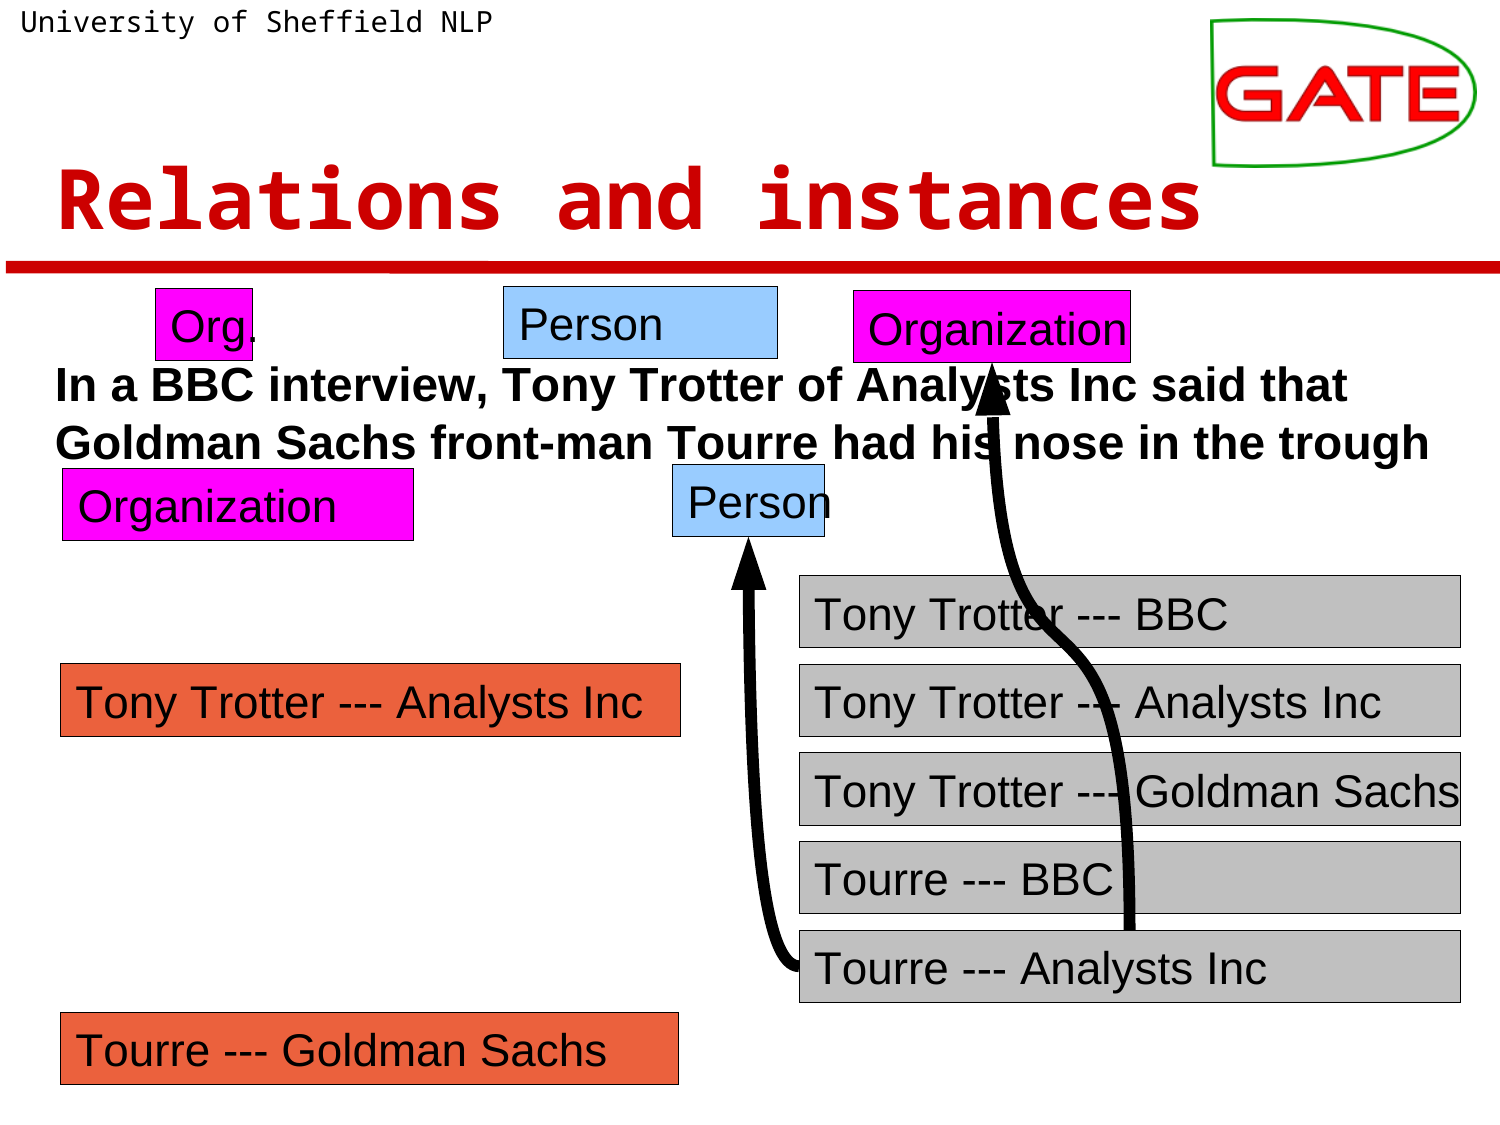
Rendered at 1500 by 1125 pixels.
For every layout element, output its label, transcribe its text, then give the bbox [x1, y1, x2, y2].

text_box Tourre --- BBC [799, 841, 1123, 914]
text_box Org. [226, 320, 238, 339]
text_box In a BBC interview, Tony Trotter of Analysts Inc said that Goldman Sachs front-man Tourre had his nose in the trough [40, 346, 1477, 477]
text_box Tony Trotter --- Goldman Sachs [799, 752, 1120, 826]
text_box Org. [155, 288, 253, 346]
text_box Tourre --- Goldman Sachs [60, 1012, 679, 1085]
text_box Tony Trotter --- BBC [1023, 575, 1461, 648]
text_box Tourre --- Analysts Inc [799, 930, 1461, 1003]
text_box Person [503, 286, 778, 346]
text_box Person [672, 477, 825, 537]
text_box Tony Trotter --- Analysts Inc [60, 663, 681, 737]
picture [1210, 18, 1477, 168]
text_box Organization [62, 477, 414, 541]
text_box Tony Trotter --- BBC [799, 575, 1060, 648]
title Relations and instances [41, 37, 1391, 254]
text_box Tony Trotter --- Analysts Inc [1092, 664, 1461, 737]
text_box Tony Trotter --- Analysts Inc [799, 664, 1108, 737]
text_box Tourre --- BBC [1134, 841, 1461, 914]
text_box Organization [853, 290, 1131, 346]
text_box Tony Trotter --- Goldman Sachs [1124, 752, 1461, 826]
